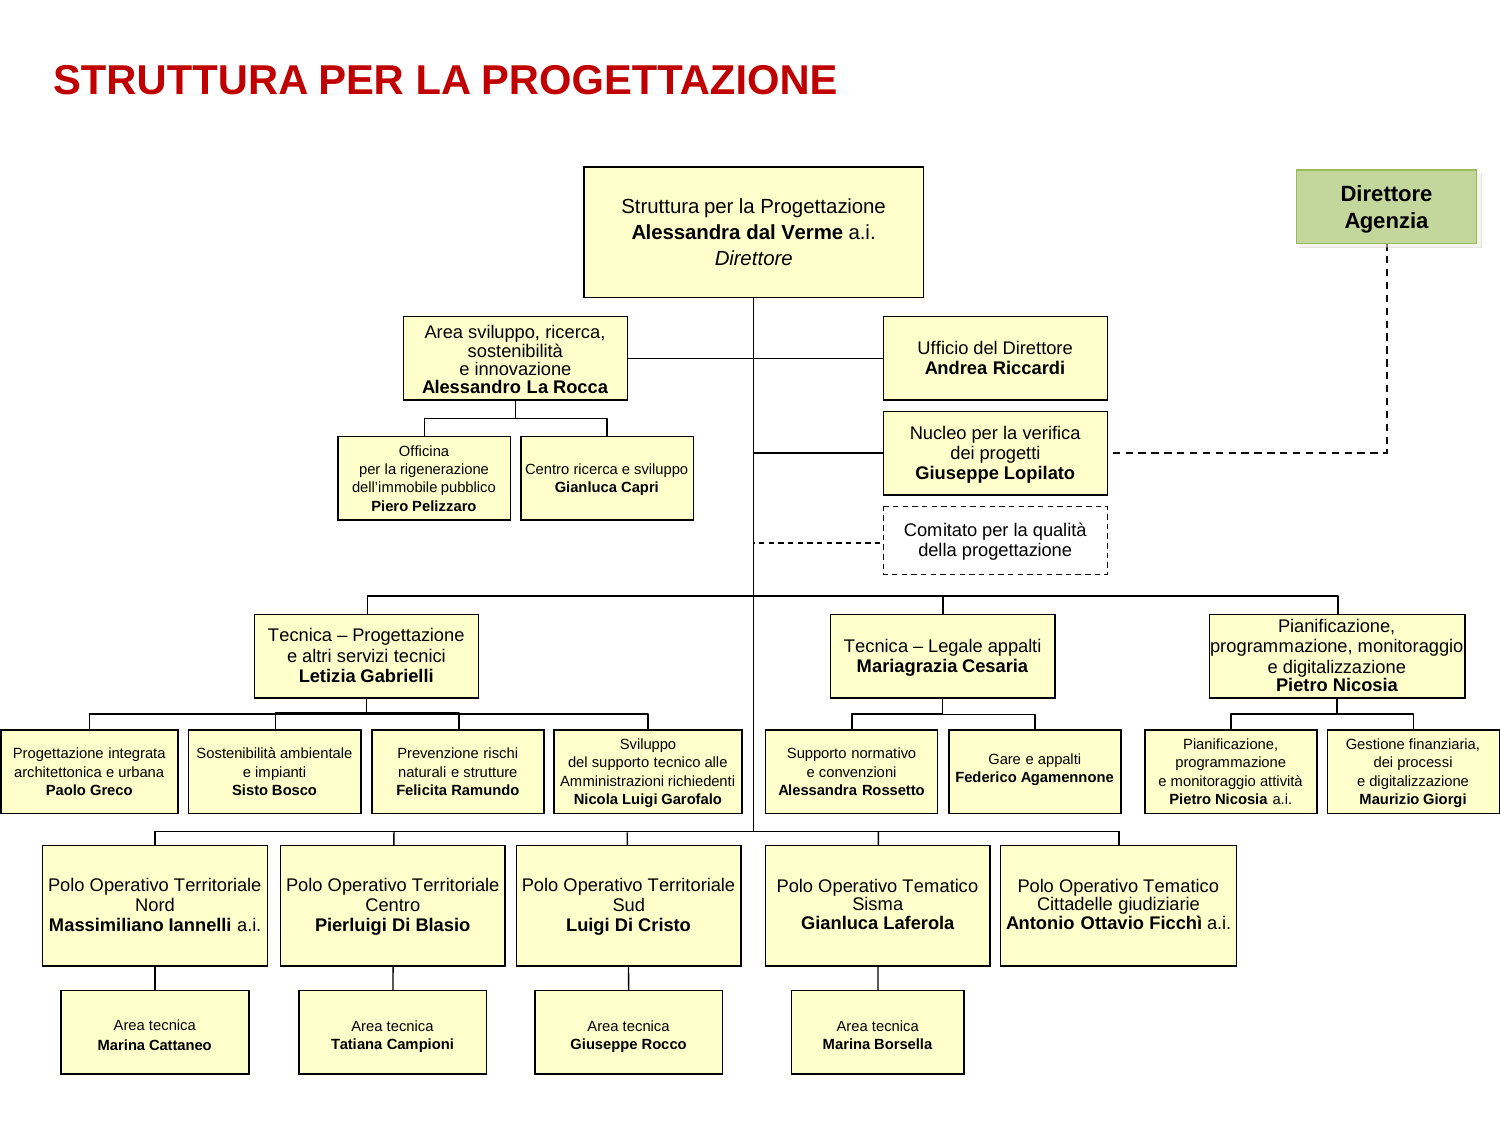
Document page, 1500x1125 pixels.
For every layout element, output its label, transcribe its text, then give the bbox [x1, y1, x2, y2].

text_box STRUTTURA PER LA PROGETTAZIONE [38, 45, 1500, 128]
picture [0, 166, 1500, 1075]
